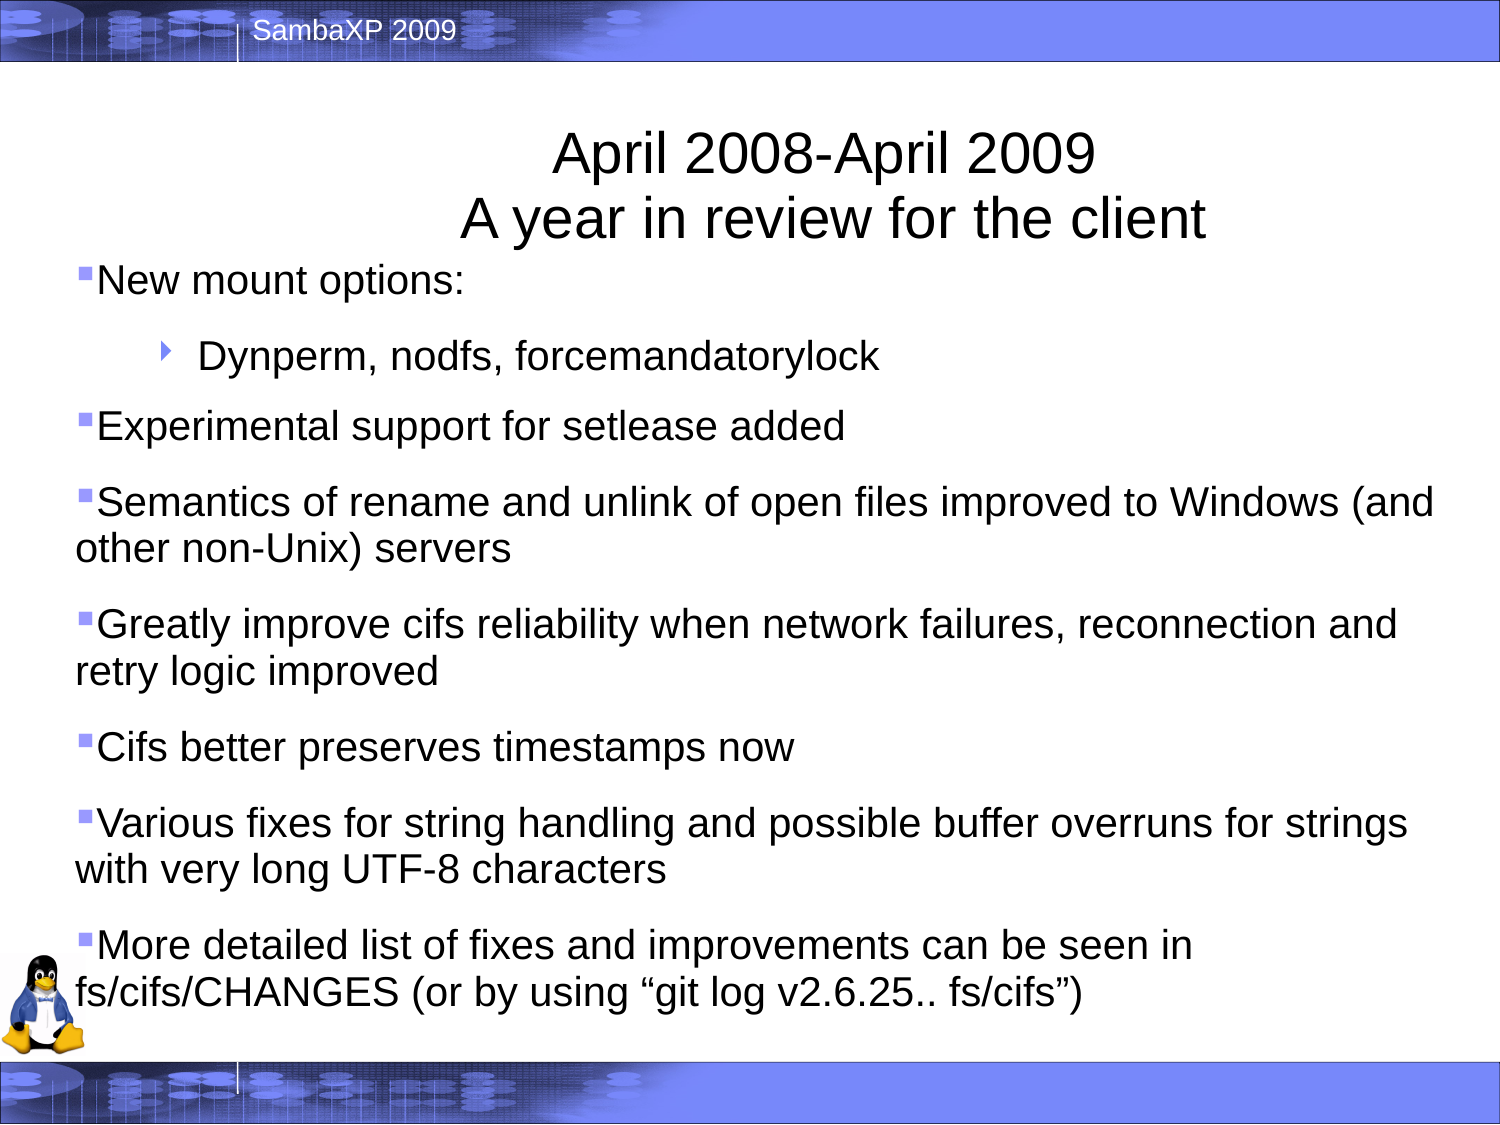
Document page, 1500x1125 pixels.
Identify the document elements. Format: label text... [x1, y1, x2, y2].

title April 2008-April 2009 A year in review for the client [69, 120, 1422, 251]
picture [1, 1063, 1499, 1123]
picture [1, 1, 1499, 61]
list New mount options: Dynperm, nodfs, forcemandatorylock Experimental support for setlease added Semantics of rename and unlink of open files improved to Windows (and other non-Unix) servers Greatly improve cifs reliability when network failures, reconnection and retry logic improved Cifs better preserves timestamps now Various fixes for string handling and possible buffer overruns for strings with very long UTF-8 characters More detailed list of fixes and improvements can be seen in fs/cifs/CHANGES (or by using “git log v2.6.25.. fs/cifs”) [75, 256, 1438, 1016]
